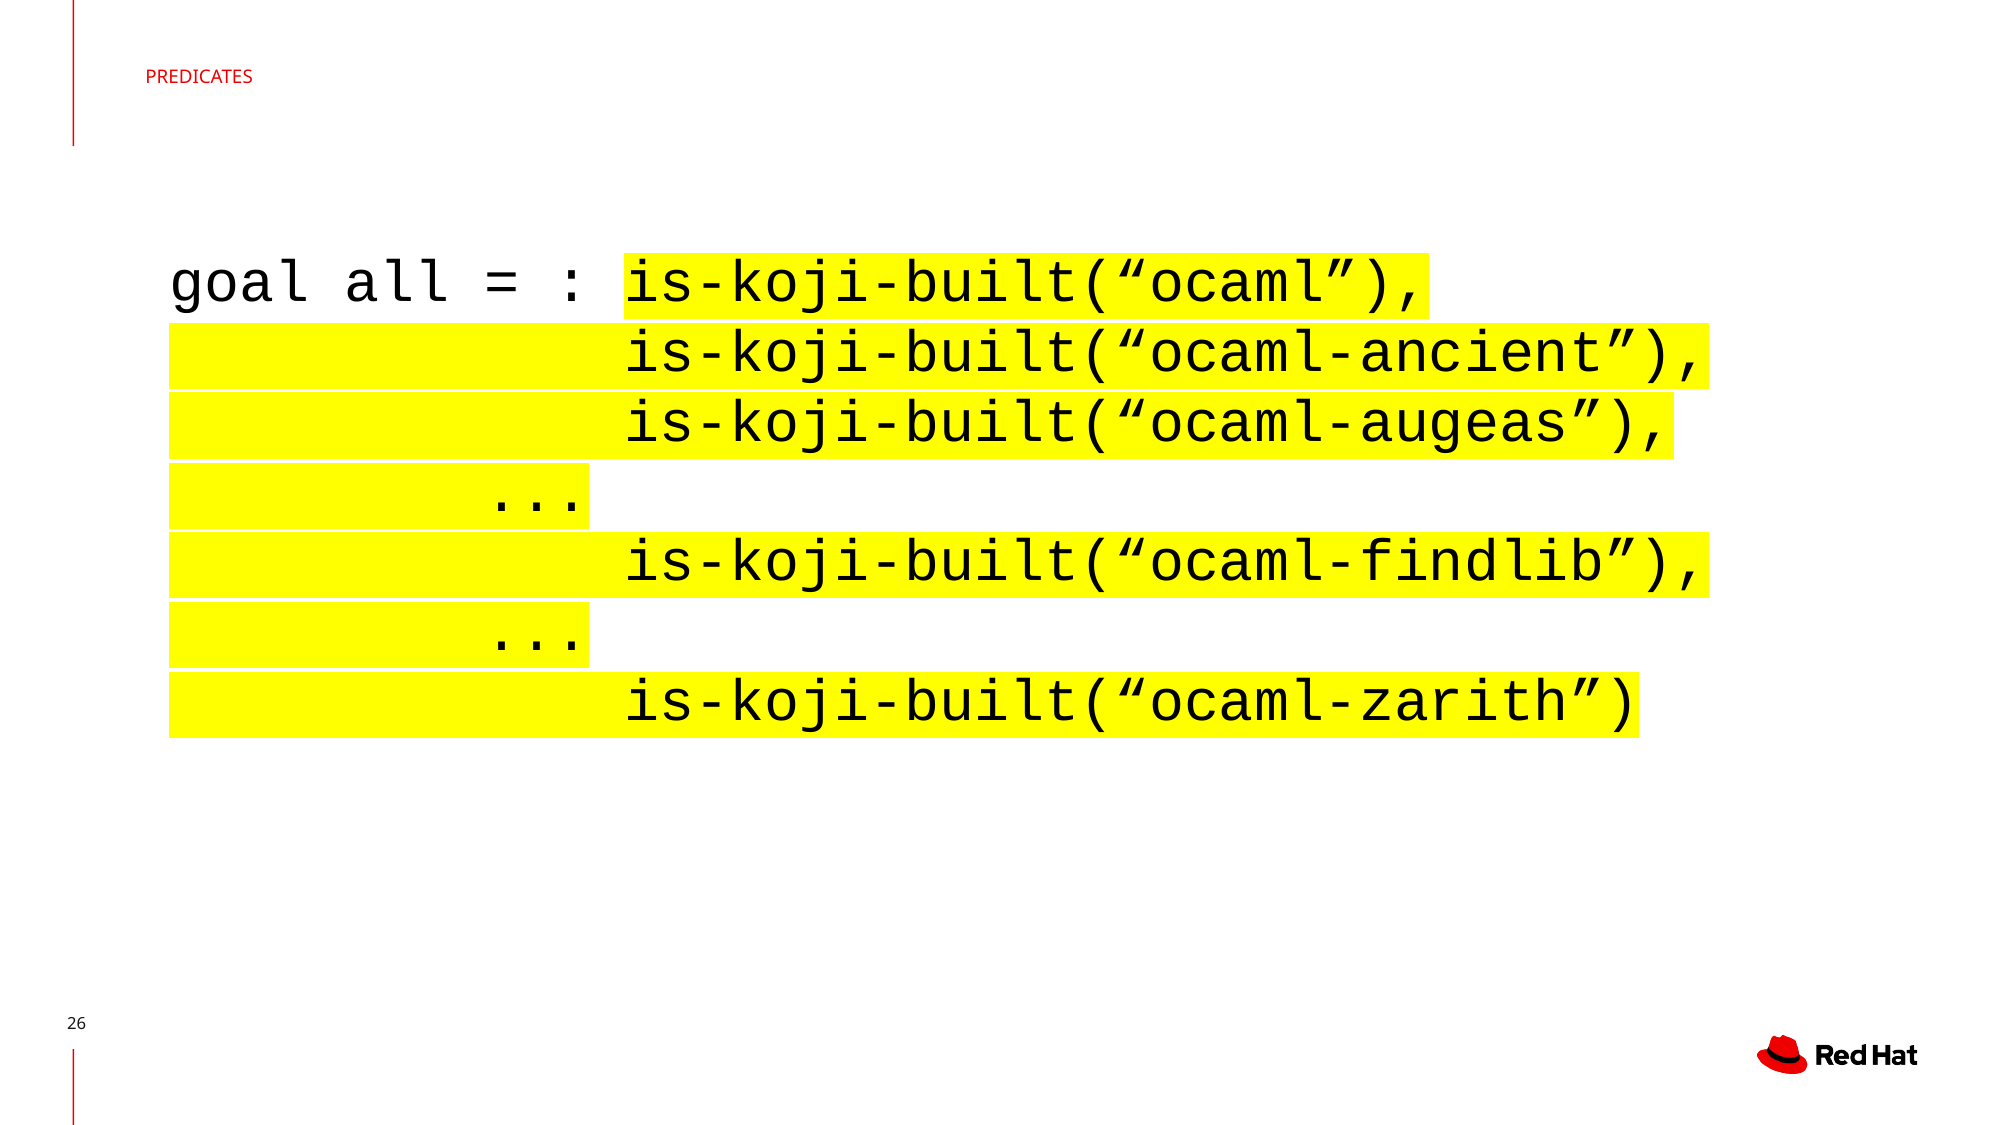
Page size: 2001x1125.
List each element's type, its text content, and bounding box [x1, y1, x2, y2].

text_box PREDICATES [73, 9, 918, 144]
text_box goal all = : is-koji-built(“ocaml”), is-koji-built(“ocaml-ancient”), is-koji-built(“ocaml-augeas”), ... is-koji-built(“ocaml-findlib”), ... is-koji-built(“ocaml-zarith”) [154, 235, 1807, 740]
picture [1757, 1035, 1918, 1074]
